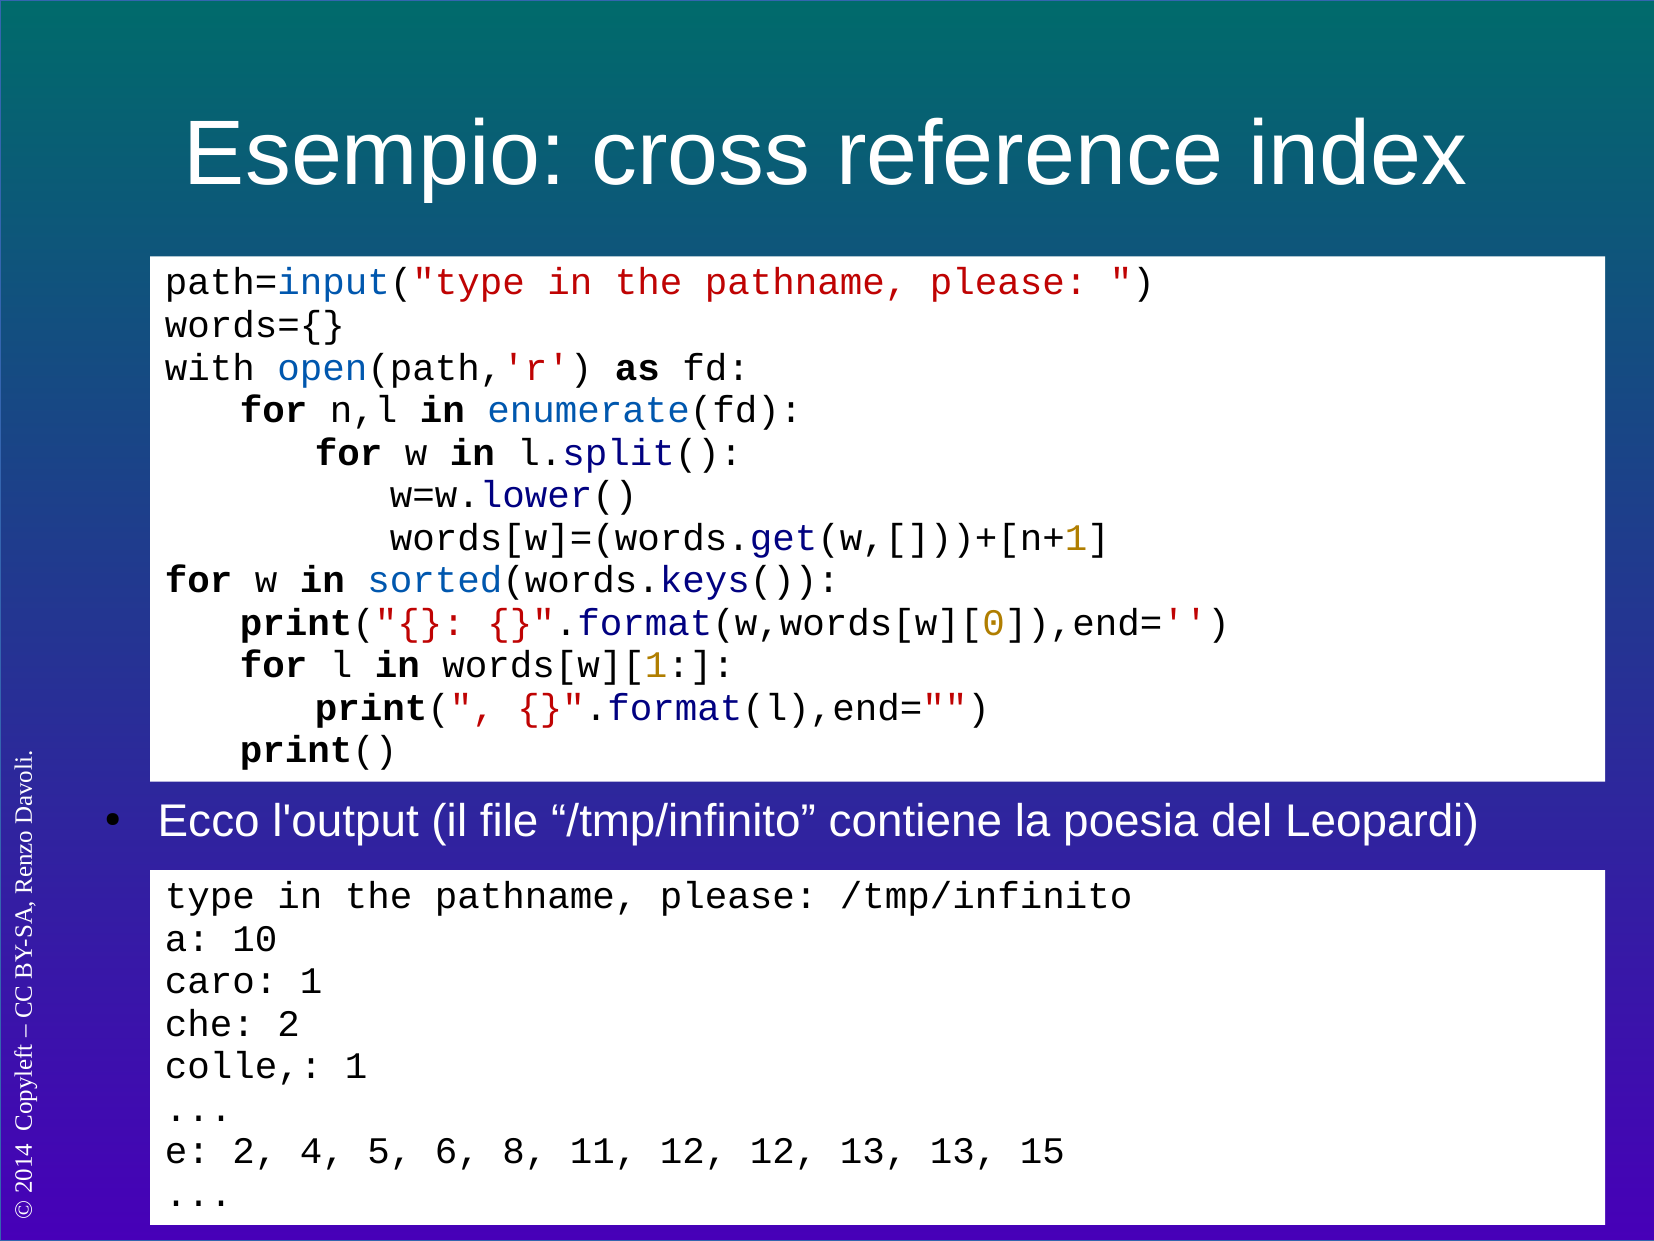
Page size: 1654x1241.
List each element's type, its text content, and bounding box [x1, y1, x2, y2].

text_box path=input("type in the pathname, please: ") words={} with open(path,'r') as fd: for n,l in enumerate(fd): for w in l.split(): w=w.lower() words[w]=(words.get(w,[]))+[n+1] for w in sorted(words.keys()): print("{}: {}".format(w,words[w][0]),end='') for l in words[w][1:]: print(", {}".format(l),end="") print() [150, 256, 1606, 782]
title Esempio: cross reference index [82, 49, 1571, 257]
text_box type in the pathname, please: /tmp/infinito a: 10 caro: 1 che: 2 colle,: 1 ... e: 2, 4, 5, 6, 8, 11, 12, 12, 13, 13, 15 ... [150, 870, 1606, 1225]
list Ecco l'output (il file “/tmp/infinito” contiene la poesia del Leopardi) [86, 795, 1576, 865]
